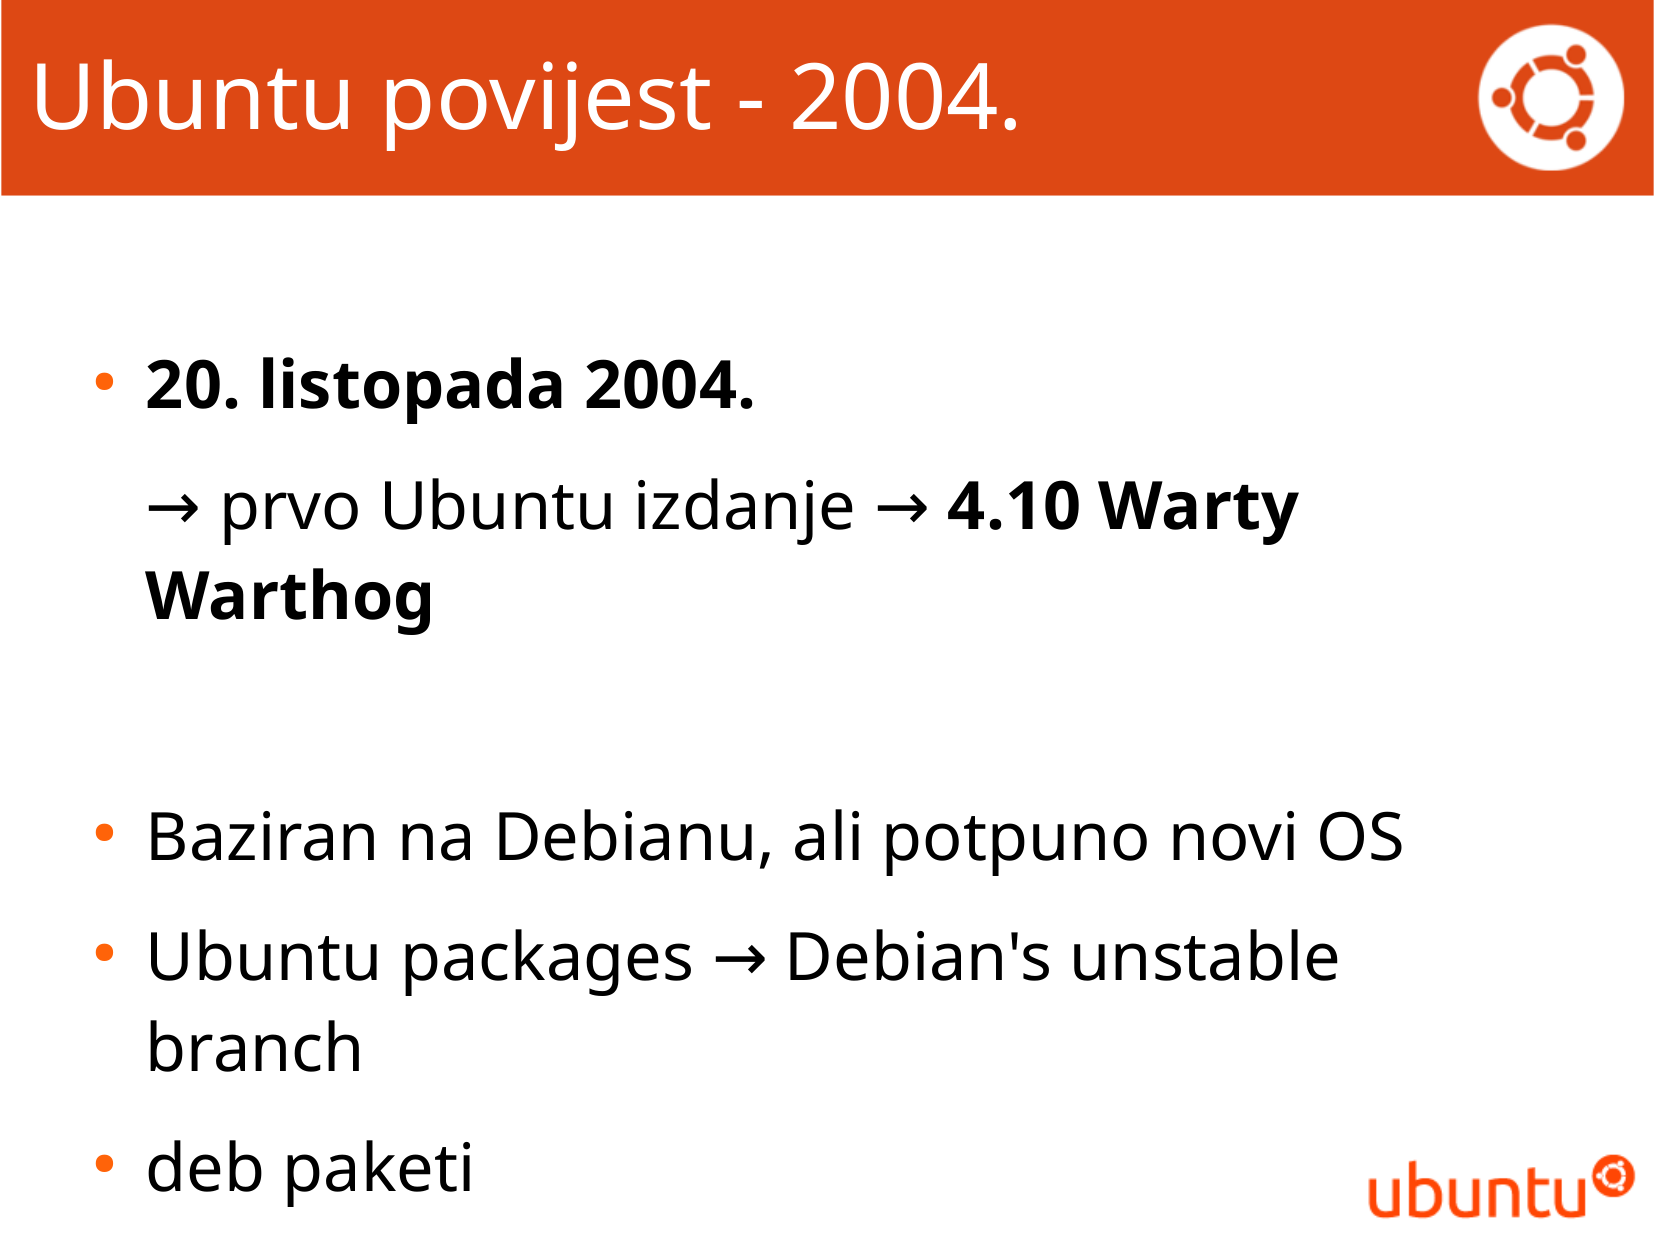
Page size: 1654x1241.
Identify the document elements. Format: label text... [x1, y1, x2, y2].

title Ubuntu povijest - 2004. [29, 0, 1459, 198]
picture [0, 0, 1654, 1241]
list 20. listopada 2004. → prvo Ubuntu izdanje → 4.10 Warty Warthog Baziran na Debianu, ali potpuno novi OS Ubuntu packages → Debian's unstable branch deb paketi [75, 337, 1564, 1157]
